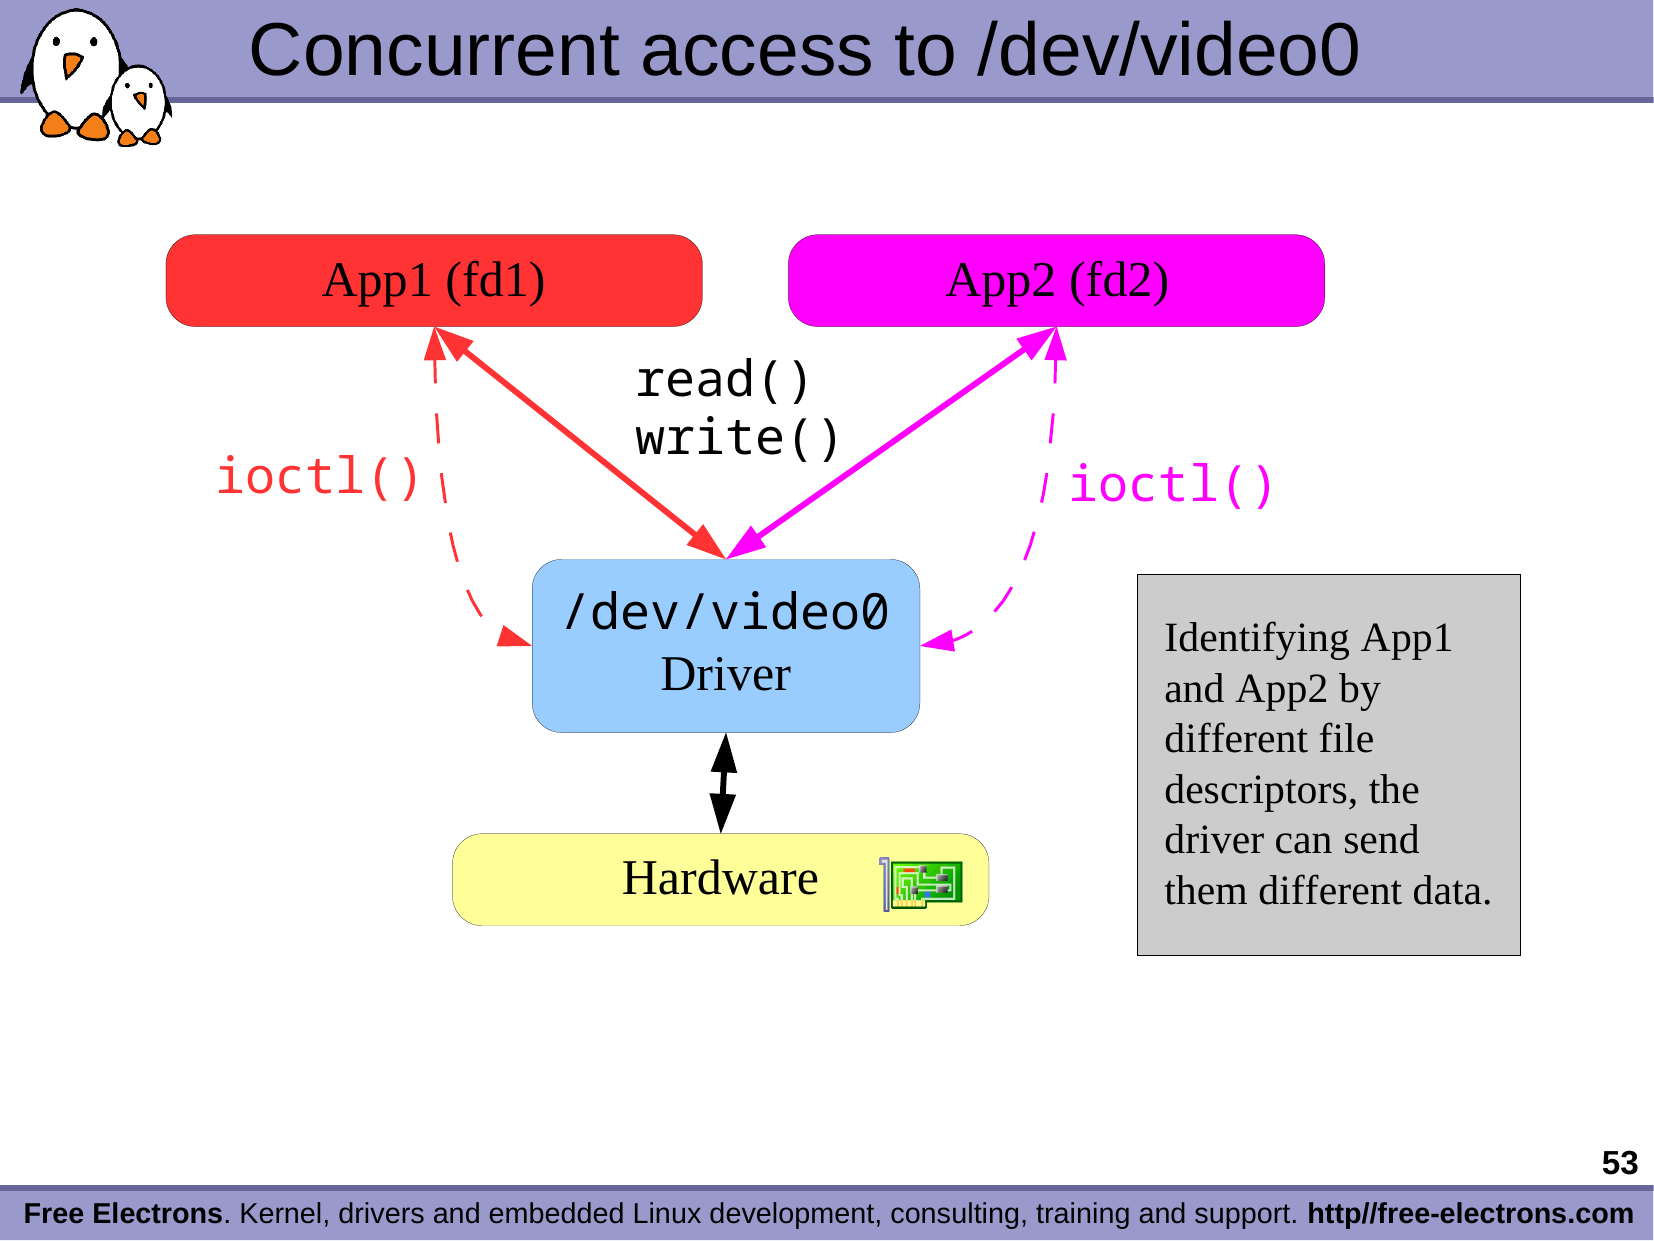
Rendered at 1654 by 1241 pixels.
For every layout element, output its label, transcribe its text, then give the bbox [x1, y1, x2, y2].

title Concurrent access to /dev/video0 [60, 0, 1551, 100]
chart [118, 197, 1531, 1047]
picture [20, 8, 172, 147]
